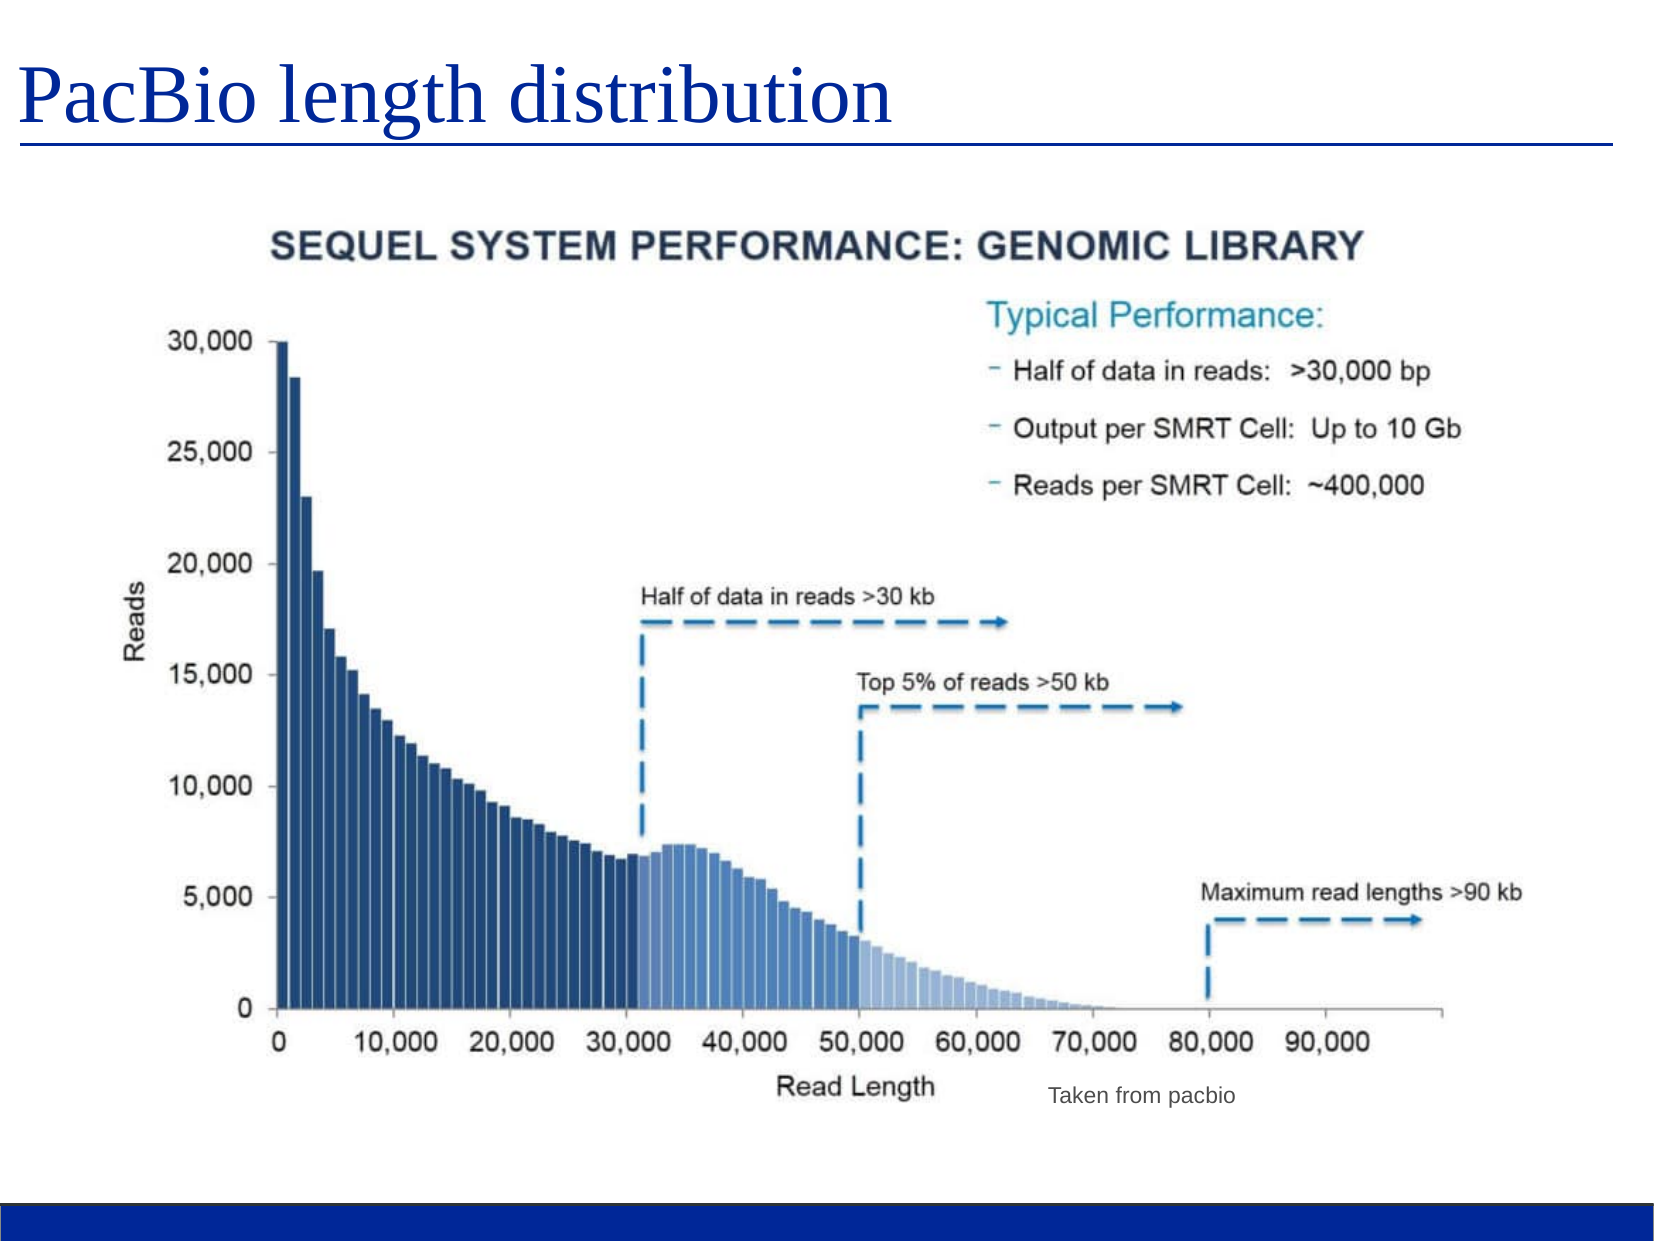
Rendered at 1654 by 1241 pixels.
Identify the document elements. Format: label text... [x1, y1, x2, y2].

title PacBio length distribution [17, 0, 1589, 198]
text_box Taken from pacbio [1032, 1075, 1442, 1122]
picture [108, 208, 1557, 1120]
